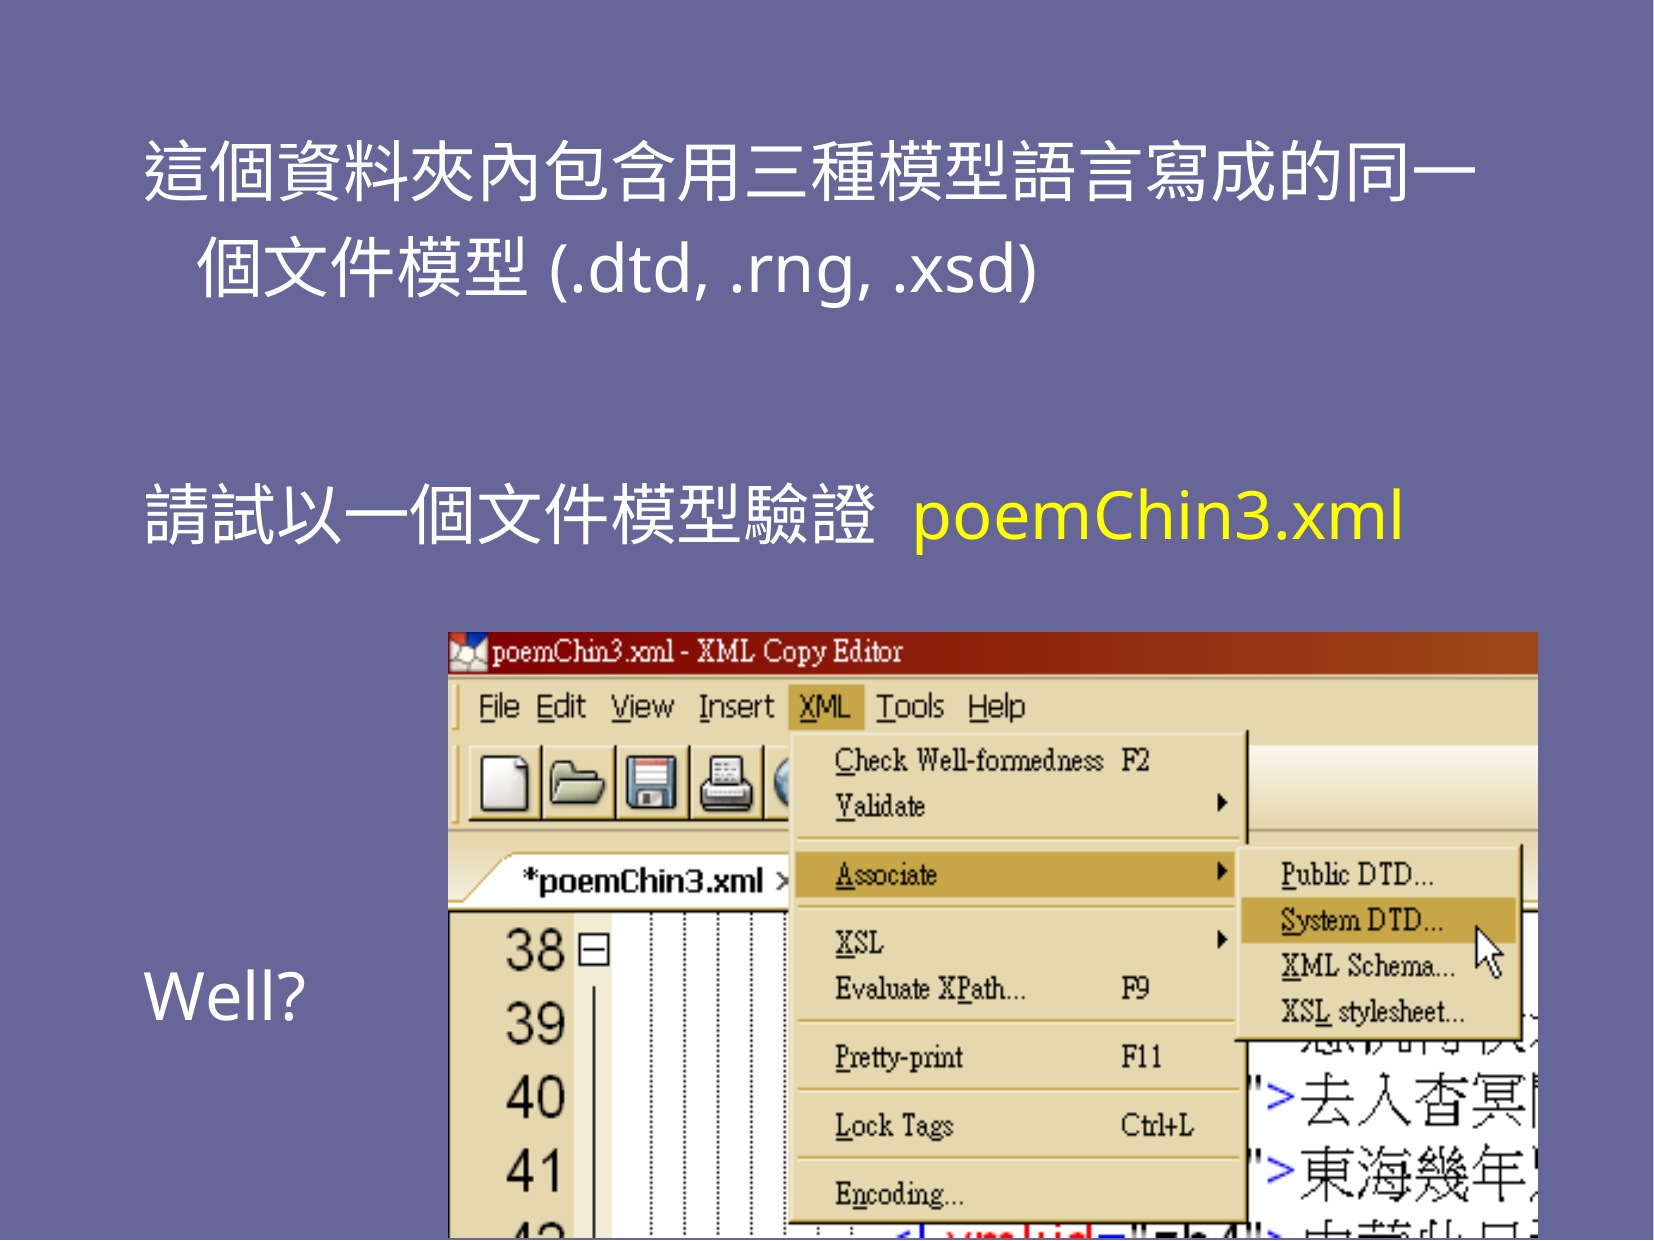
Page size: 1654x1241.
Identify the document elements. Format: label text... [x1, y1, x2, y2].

picture [448, 632, 1538, 1238]
list 這個資料夾內包含用三種模型語言寫成的同一個文件模型(.dtd, .rng, .xsd) 請試以一個文件模型驗證 poemChin3.xml Well? [125, 118, 1538, 1010]
